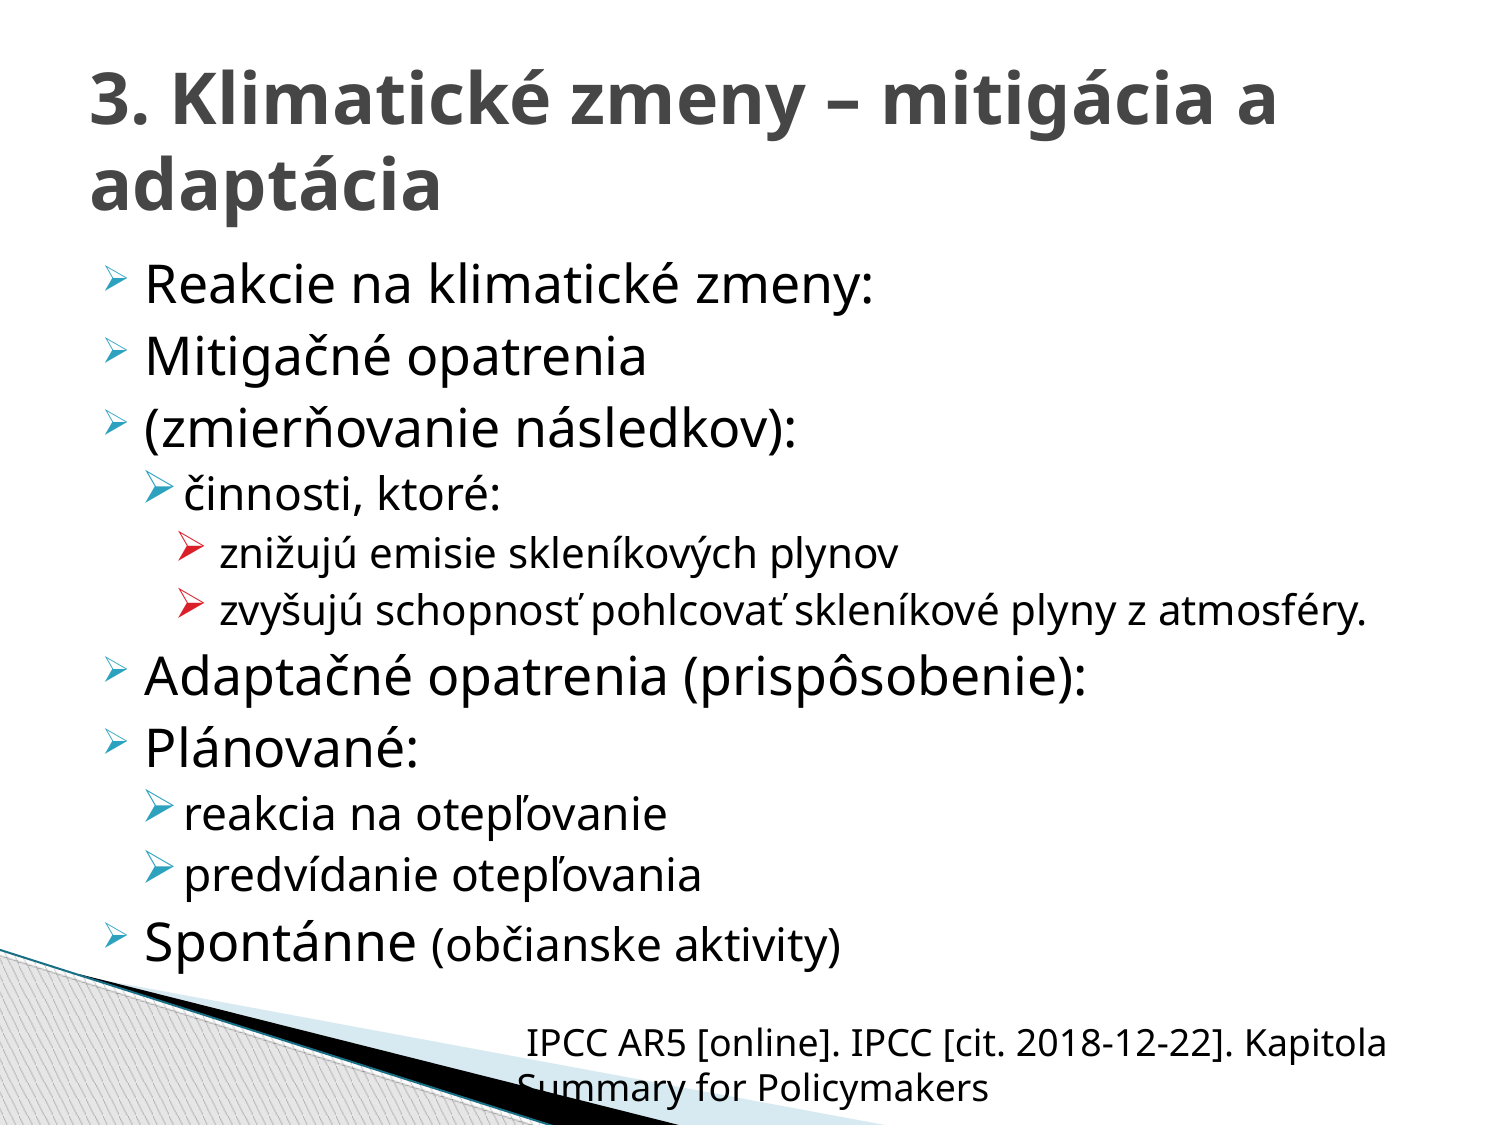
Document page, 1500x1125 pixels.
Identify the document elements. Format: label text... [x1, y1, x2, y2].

list Reakcie na klimatické zmeny: Mitigačné opatrenia (zmierňovanie následkov): činnosti, ktoré: znižujú emisie skleníkových plynov zvyšujú schopnosť pohlcovať skleníkové plyny z atmosféry. Adaptačné opatrenia (prispôsobenie): Plánované: reakcia na otepľovanie predvídanie otepľovania Spontánne (občianske aktivity) [75, 243, 1425, 986]
text_box IPCC AR5 [online]. IPCC [cit. 2018-12-22]. Kapitola Summary for Policymakers [501, 1011, 1459, 1117]
title 3. Klimatické zmeny – mitigácia a adaptácia [75, 45, 1425, 233]
